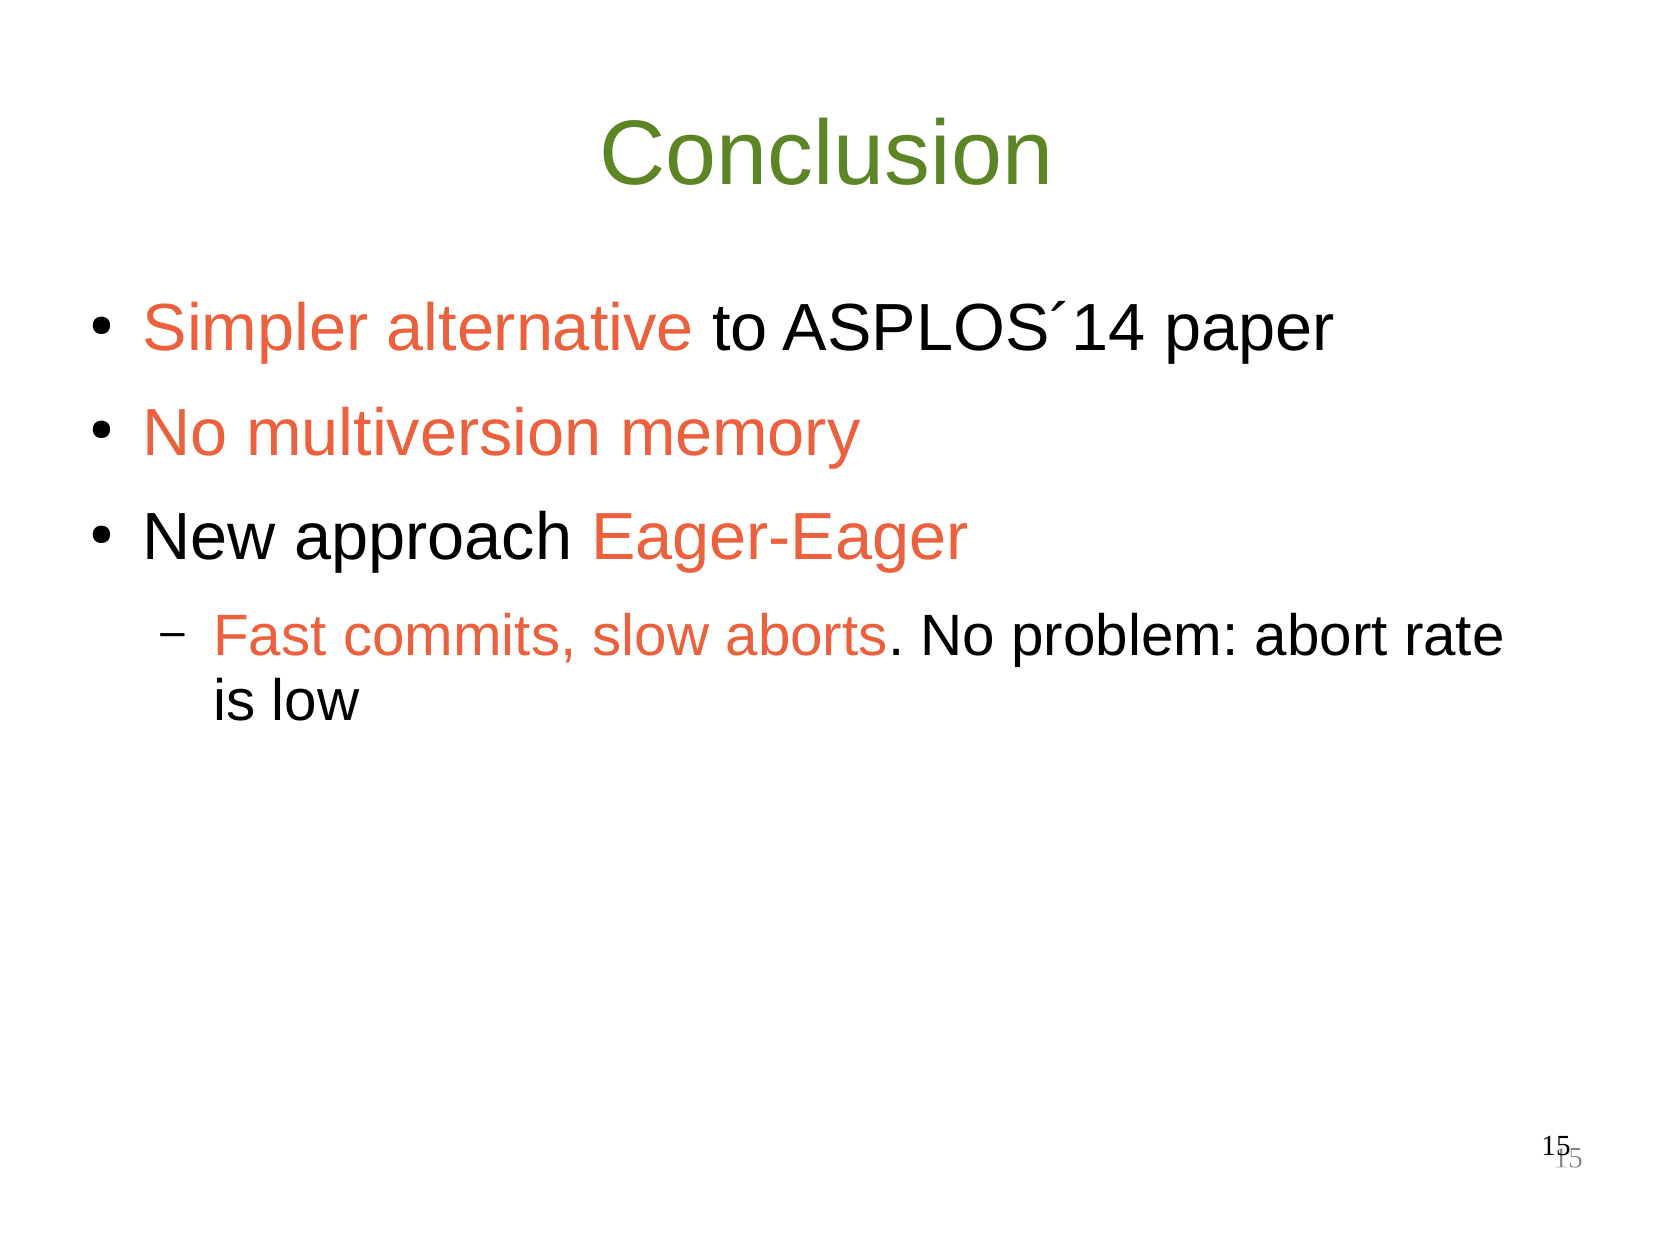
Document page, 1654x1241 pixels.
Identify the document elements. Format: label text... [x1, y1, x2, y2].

title Conclusion [82, 49, 1571, 257]
list Simpler alternative to ASPLOS´14 paper No multiversion memory New approach Eager-Eager Fast commits, slow aborts. No problem: abort rate is low [71, 290, 1561, 1126]
